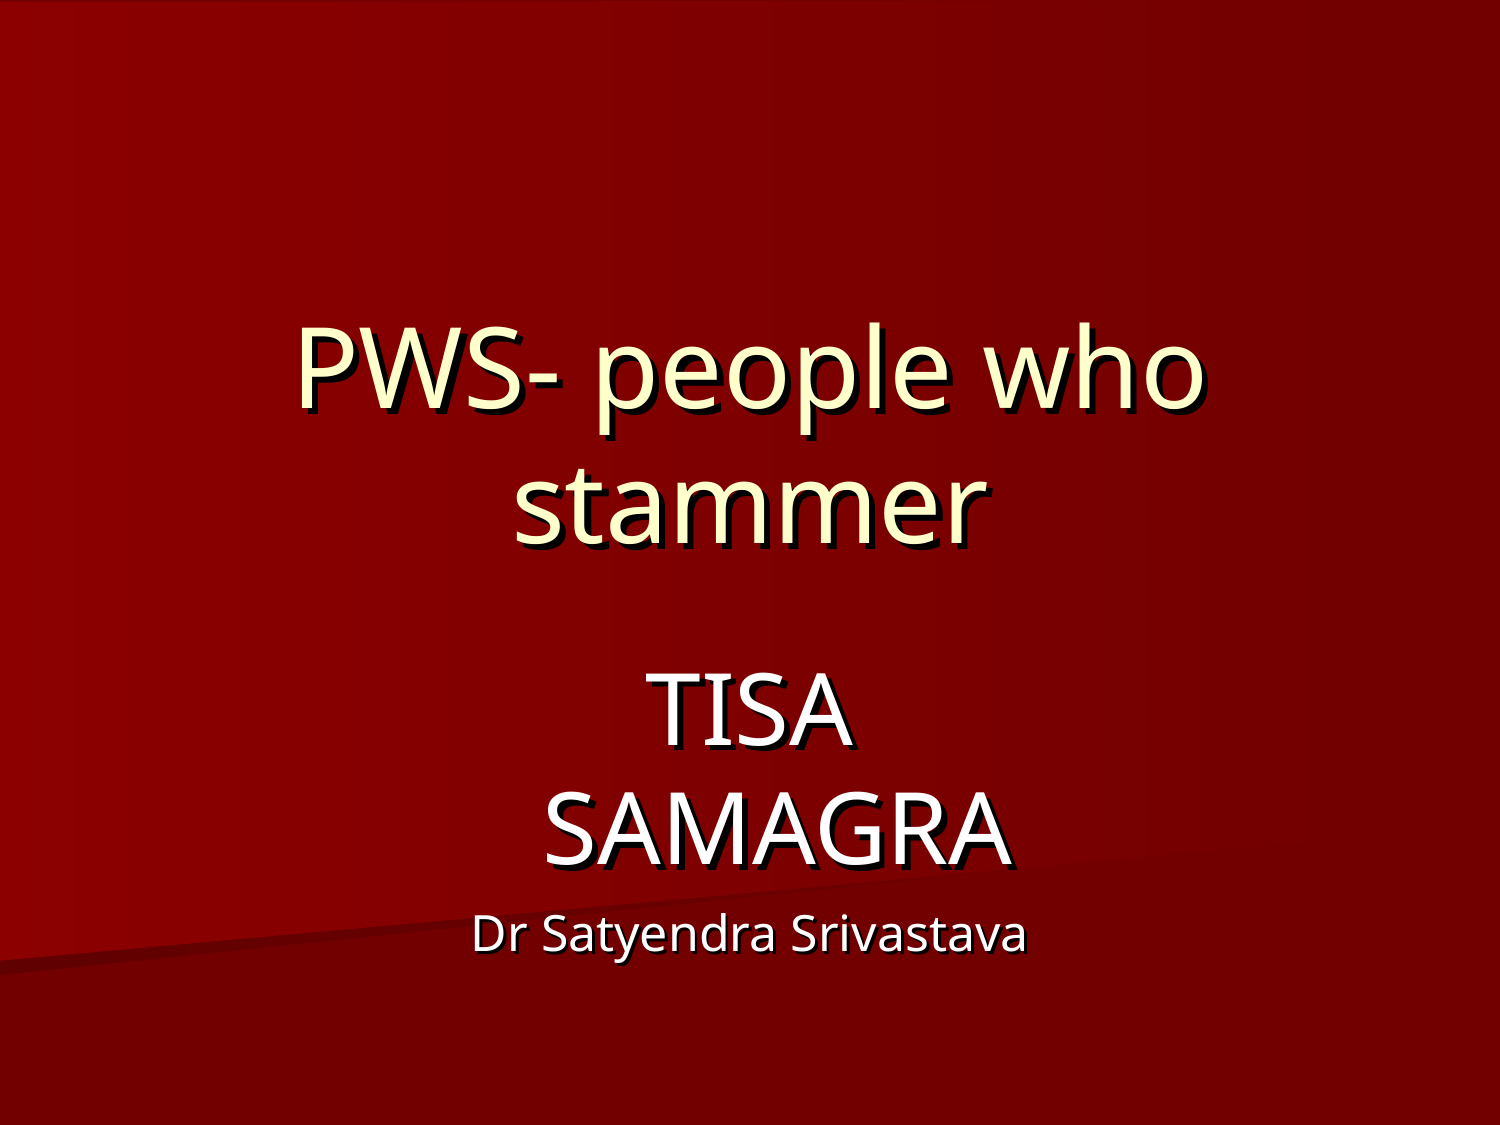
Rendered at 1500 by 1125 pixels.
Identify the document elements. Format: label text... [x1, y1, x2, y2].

title PWS- people who stammer [112, 153, 1388, 574]
subtitle TISA SAMAGRA Dr Satyendra Srivastava [225, 637, 1276, 970]
